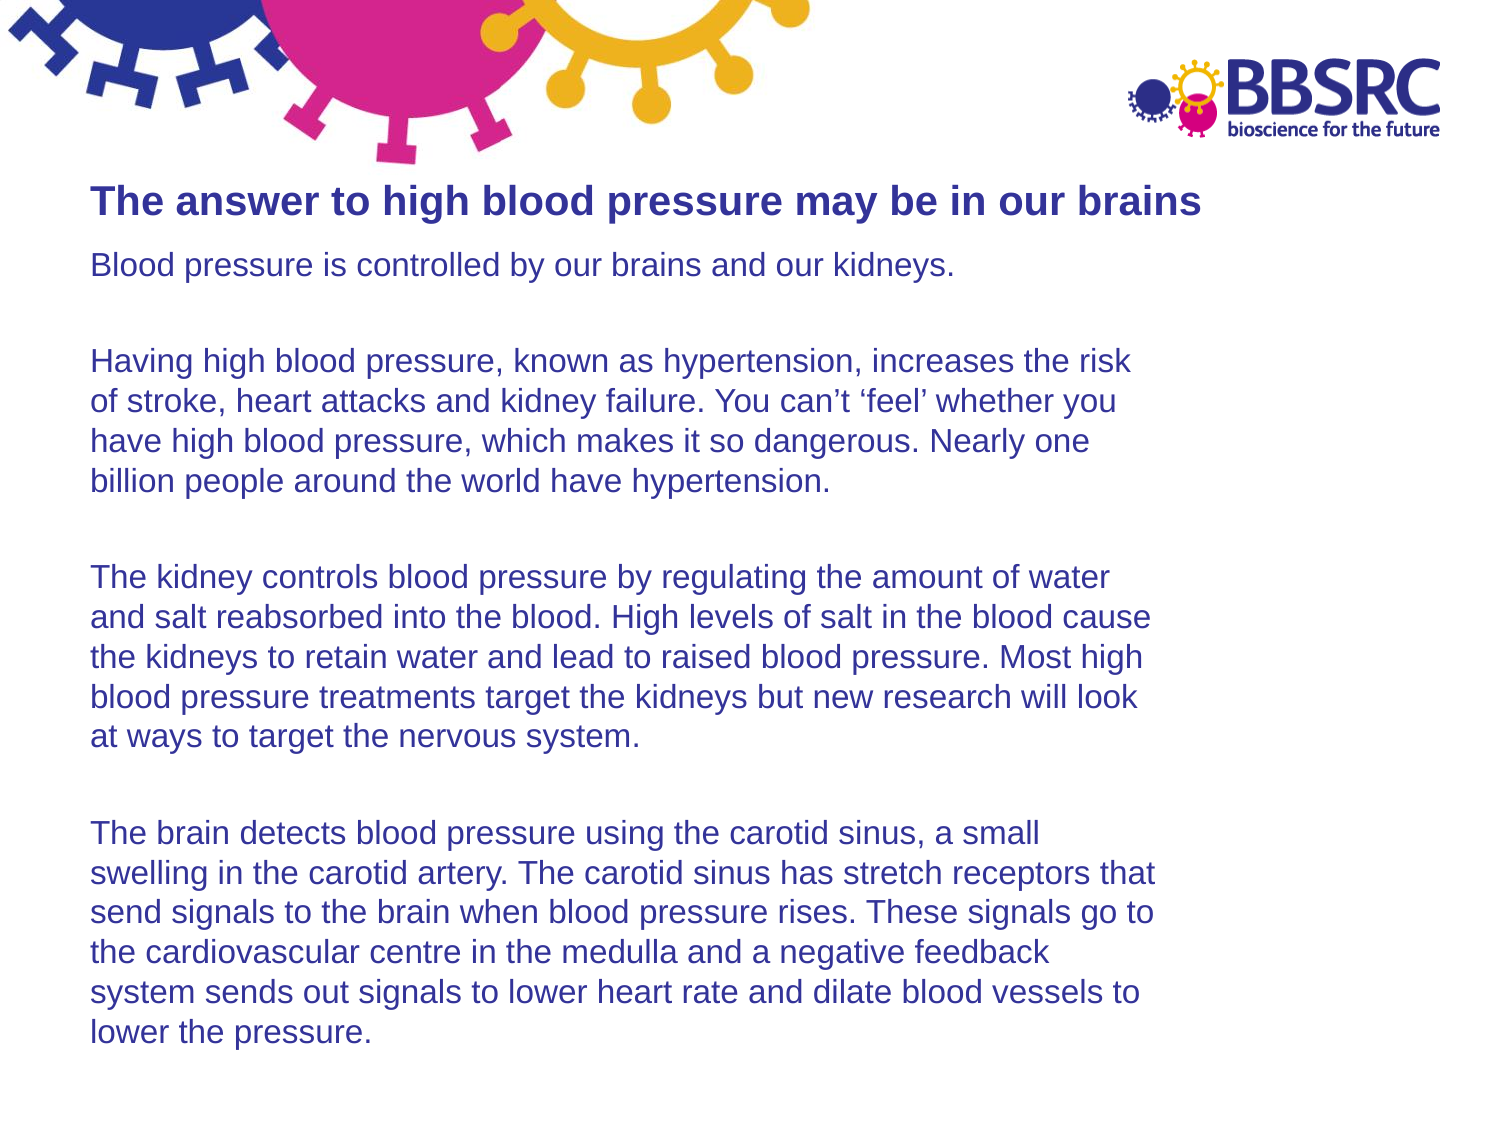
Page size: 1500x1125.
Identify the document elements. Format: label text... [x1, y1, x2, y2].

title The answer to high blood pressure may be in our brains [75, 113, 1235, 232]
list Blood pressure is controlled by our brains and our kidneys. Having high blood pressure, known as hypertension, increases the risk of stroke, heart attacks and kidney failure. You can’t ‘feel’ whether you have high blood pressure, which makes it so dangerous. Nearly one billion people around the world have hypertension. The kidney controls blood pressure by regulating the amount of water and salt reabsorbed into the blood. High levels of salt in the blood cause the kidneys to retain water and lead to raised blood pressure. Most high blood pressure treatments target the kidneys but new research will look at ways to target the nervous system. The brain detects blood pressure using the carotid sinus, a small swelling in the carotid artery. The carotid sinus has stretch receptors that send signals to the brain when blood pressure rises. These signals go to the cardiovascular centre in the medulla and a negative feedback system sends out signals to lower heart rate and dilate blood vessels to lower the pressure. [75, 235, 1176, 1095]
